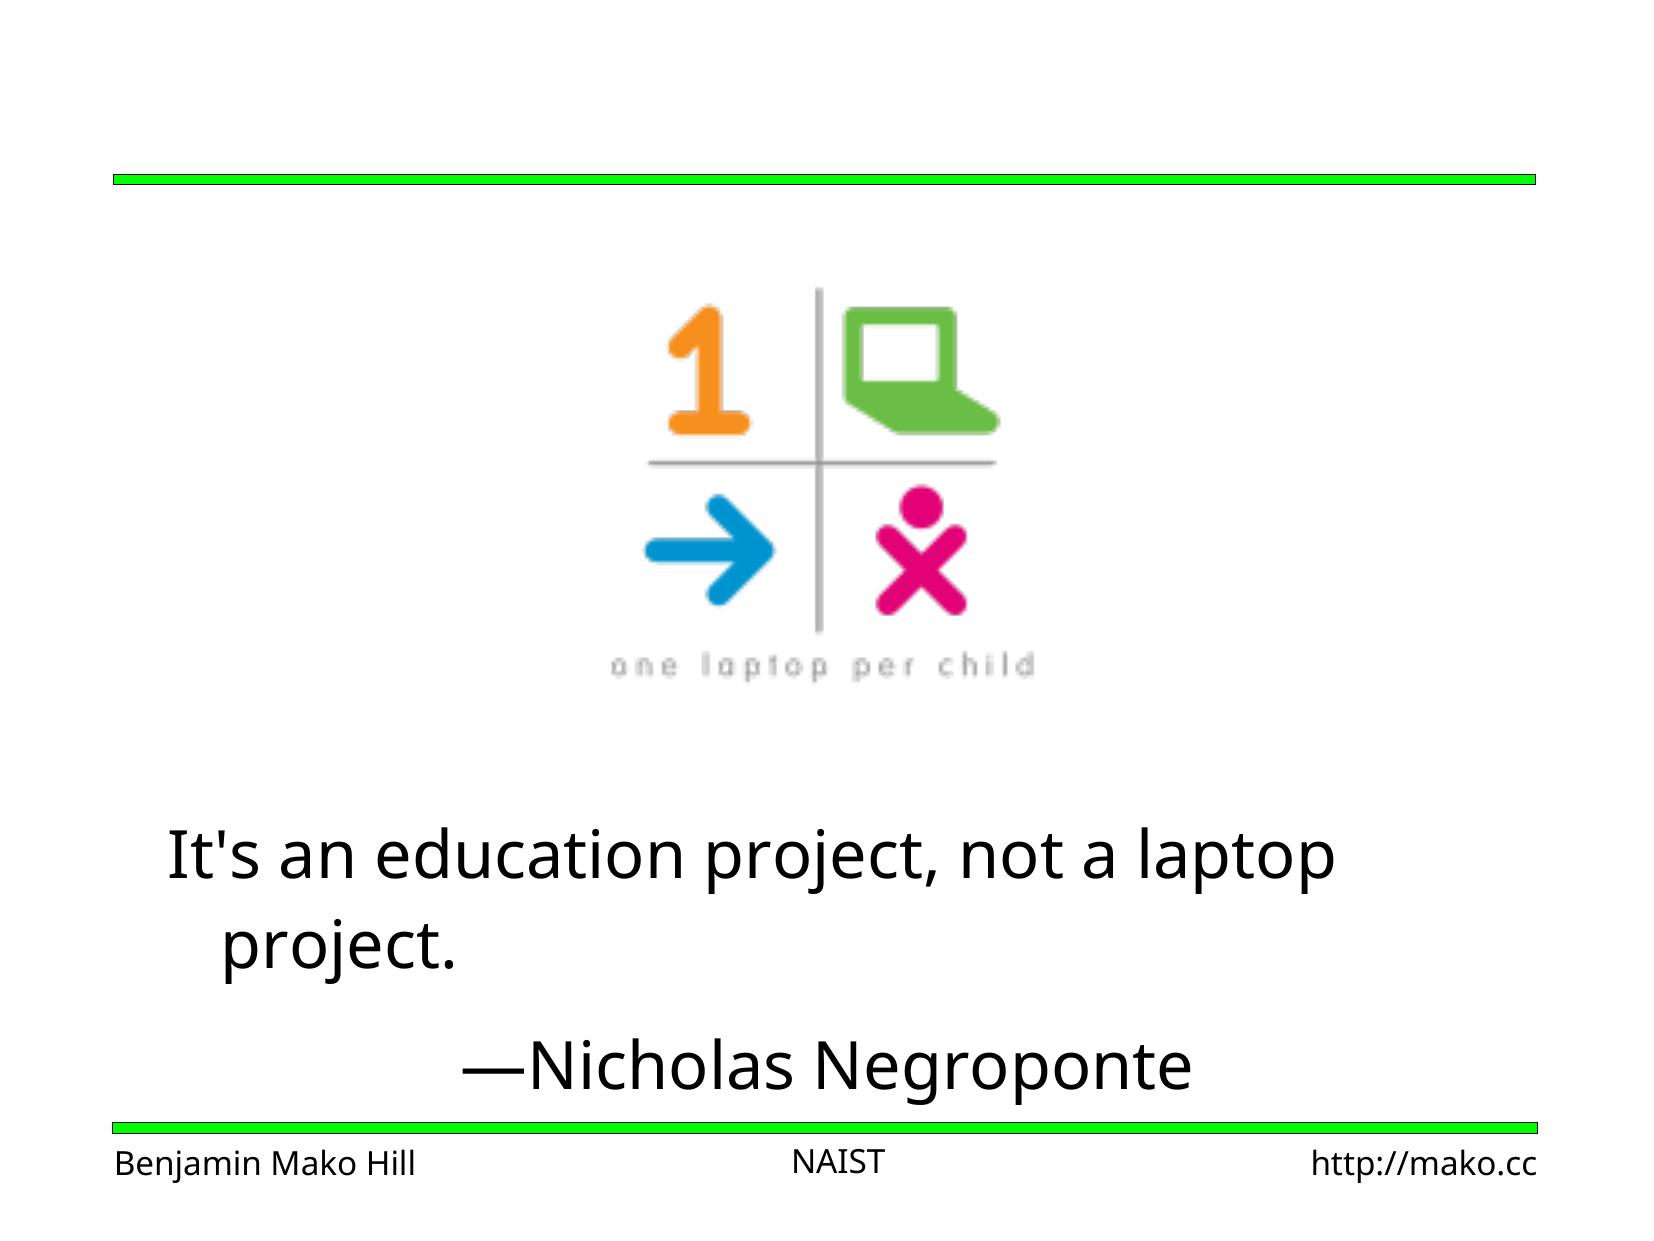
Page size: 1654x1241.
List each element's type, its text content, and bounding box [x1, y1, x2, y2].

picture [600, 262, 1051, 713]
list It's an education project, not a laptop project. —Nicholas Negroponte [150, 806, 1555, 1163]
